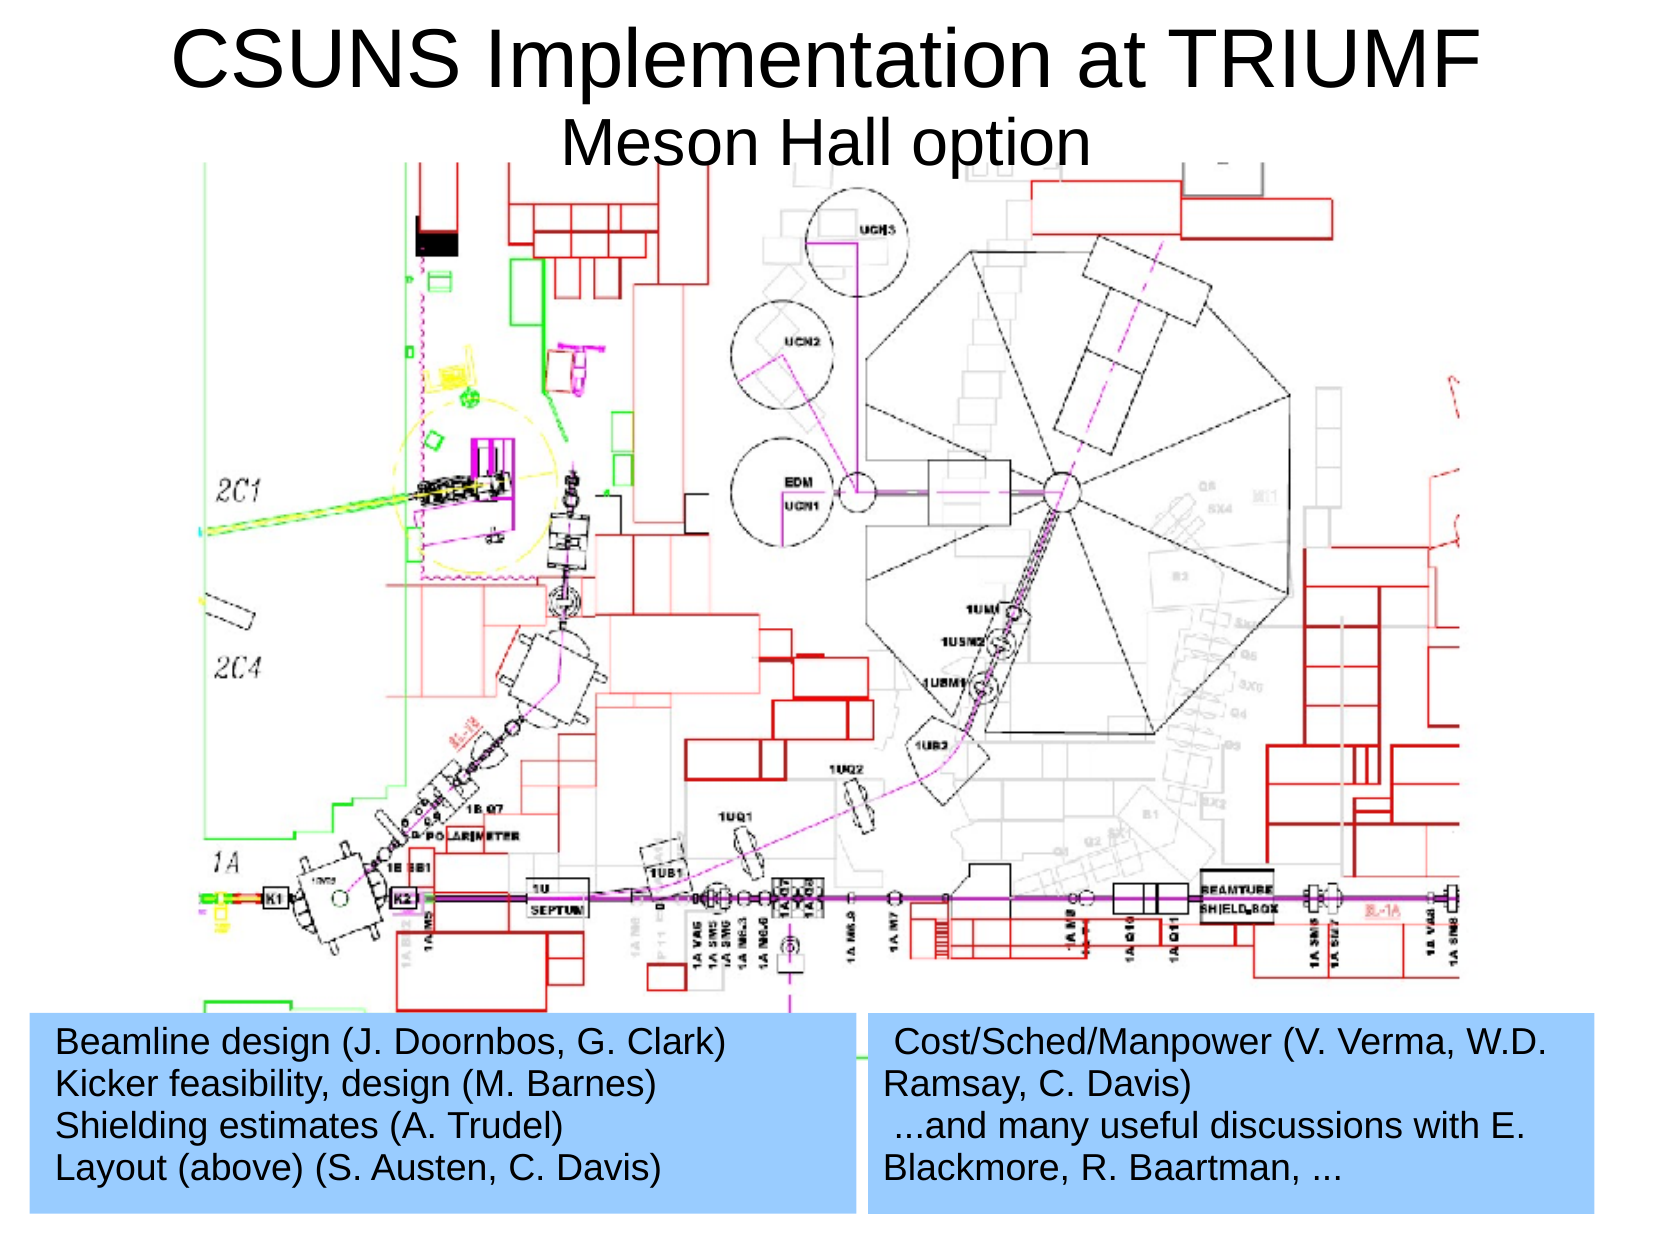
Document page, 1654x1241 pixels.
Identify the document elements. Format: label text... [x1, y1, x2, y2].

text_box Beamline design (J. Doornbos, G. Clark) Kicker feasibility, design (M. Barnes) Shielding estimates (A. Trudel) Layout (above) (S. Austen, C. Davis) [29, 1012, 857, 1214]
picture [135, 193, 1506, 1093]
text_box Cost/Sched/Manpower (V. Verma, W.D. Ramsay, C. Davis) ...and many useful discussions with E. Blackmore, R. Baartman, ... [868, 1013, 1595, 1214]
title CSUNS Implementation at TRIUMF Meson Hall option [82, 0, 1571, 193]
